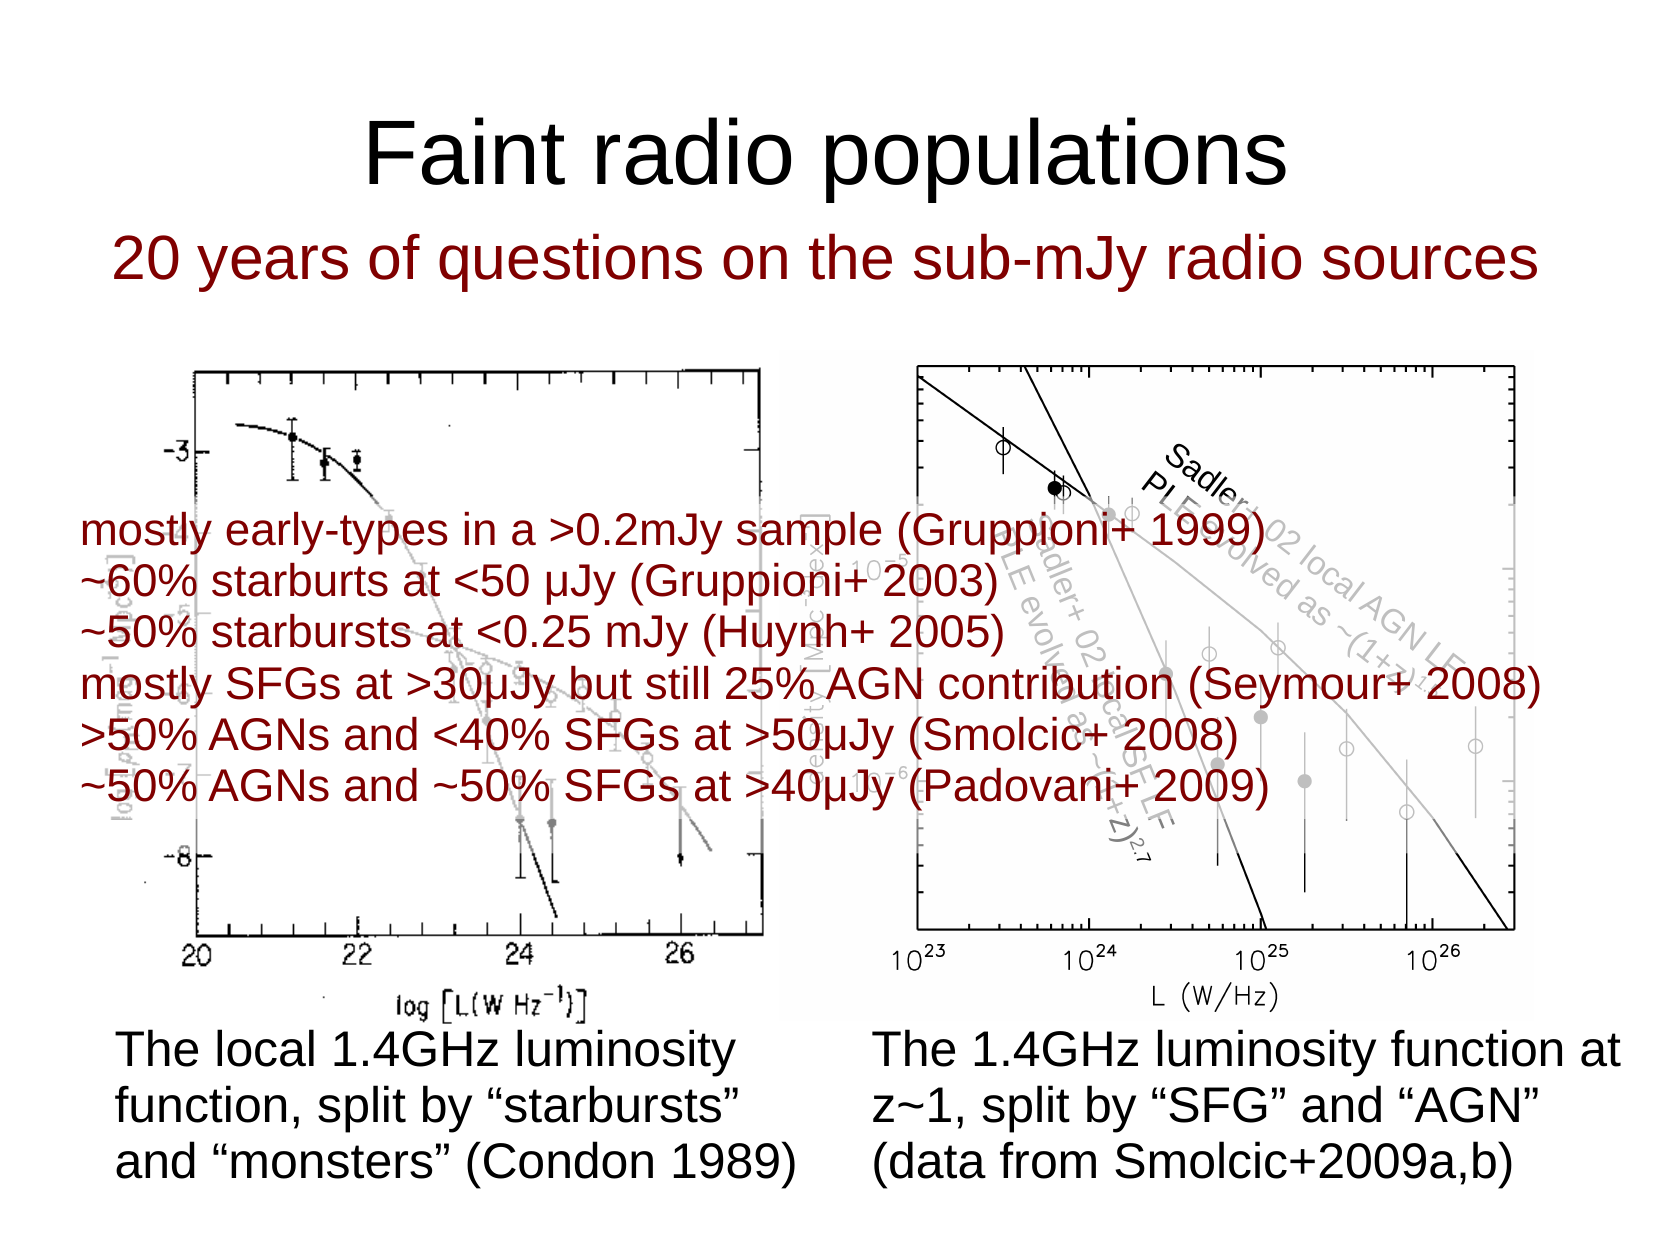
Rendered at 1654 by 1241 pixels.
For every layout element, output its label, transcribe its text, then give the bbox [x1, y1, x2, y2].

text_box mostly early-types in a >0.2mJy sample (Gruppioni+ 1999) ~60% starburts at <50 μJy (Gruppioni+ 2003) ~50% starbursts at <0.25 mJy (Huynh+ 2005) mostly SFGs at >30μJy but still 25% AGN contribution (Seymour+ 2008) >50% AGNs and <40% SFGs at >50μJy (Smolcic+ 2008) ~50% AGNs and ~50% SFGs at >40μJy (Padovani+ 2009) [65, 496, 1558, 819]
text_box 20 years of questions on the sub-mJy radio sources [96, 215, 1557, 300]
text_box Sadler+ 02 local SF LF PLE evolved as ~(1+z)2.7 [1104, 854, 1204, 891]
text_box The local 1.4GHz luminosity function, split by “starbursts” and “monsters” (Condon 1989) [99, 1014, 825, 1197]
picture [28, 330, 1534, 1030]
title Faint radio populations [82, 49, 1571, 257]
text_box The 1.4GHz luminosity function at z~1, split by “SFG” and “AGN” (data from Smolcic+2009a,b) [856, 1014, 1654, 1197]
text_box Sadler+ 02 local AGN LF PLE evolved as ~(1+z)1.5 [1117, 419, 1273, 496]
text_box [55, 504, 1595, 854]
